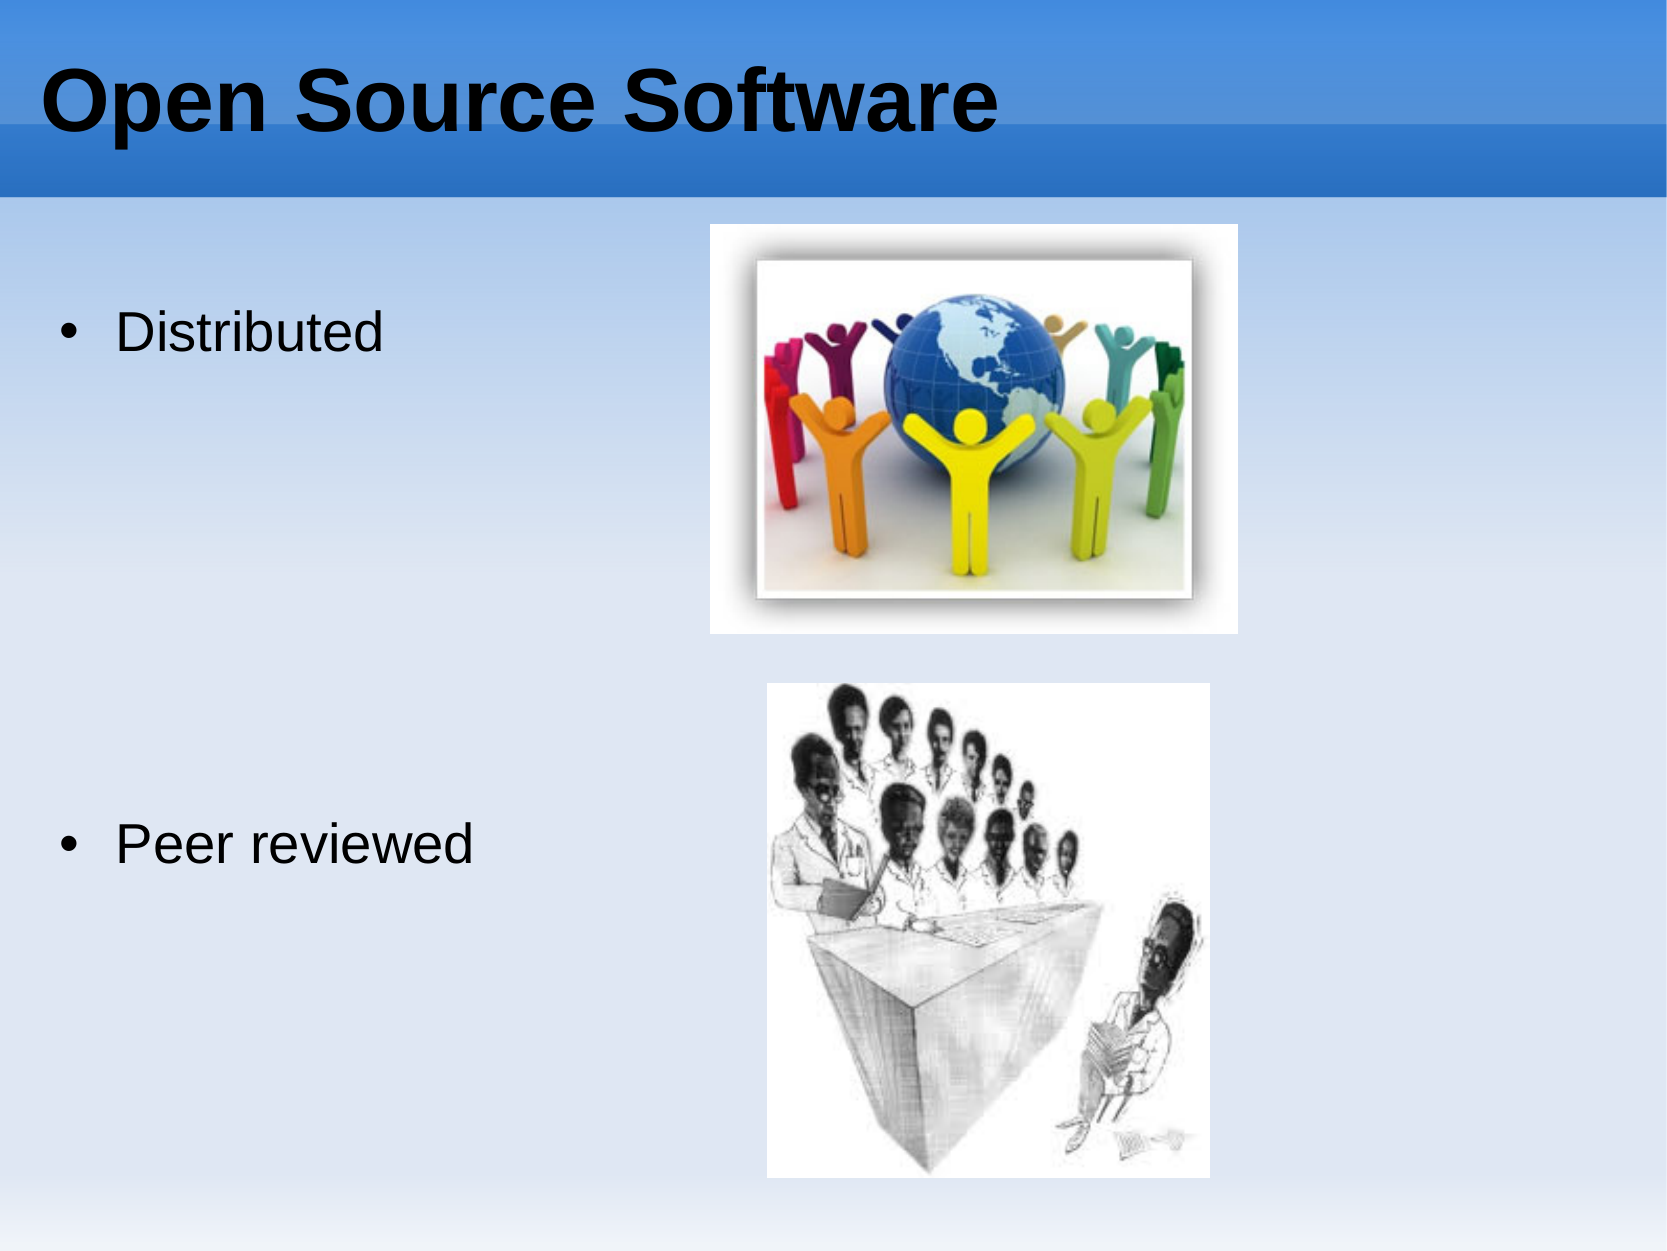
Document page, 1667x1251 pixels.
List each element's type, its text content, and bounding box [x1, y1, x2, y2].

picture [0, 0, 1667, 1251]
title Open Source Software [40, 50, 1627, 201]
list Distributed Peer reviewed [40, 300, 1627, 1201]
